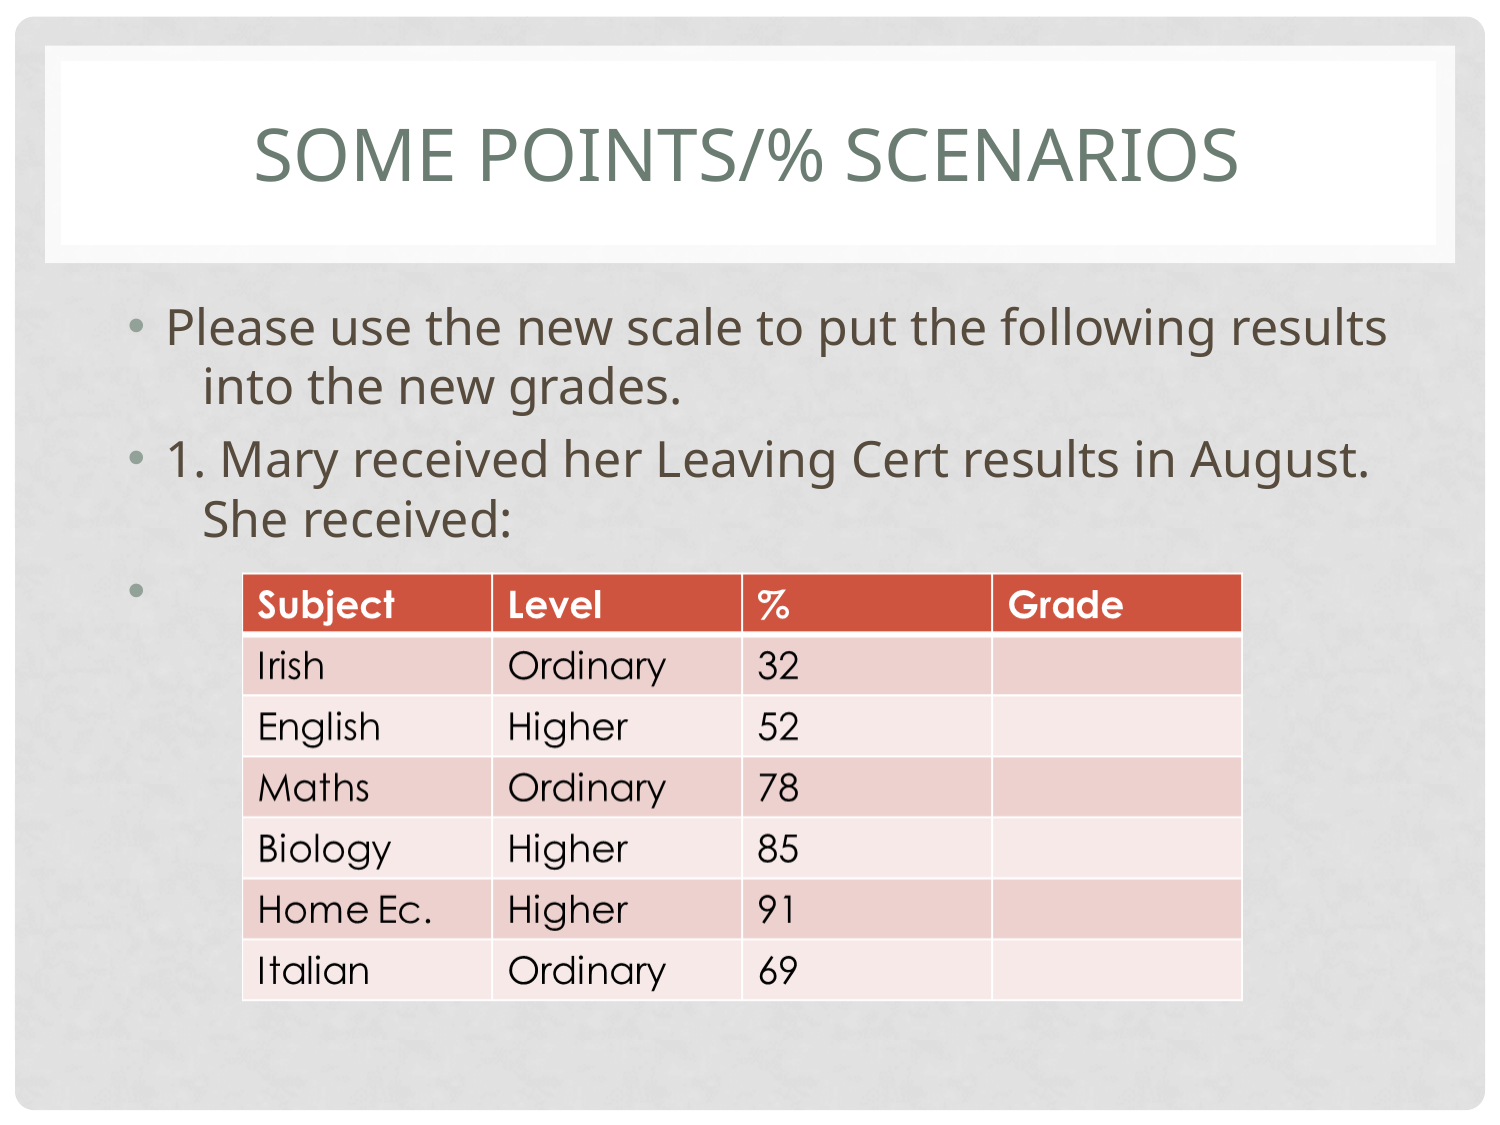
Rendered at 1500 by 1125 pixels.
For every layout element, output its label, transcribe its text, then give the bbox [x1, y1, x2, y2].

picture [242, 568, 1243, 1015]
list Please use the new scale to put the following results into the new grades. 1. Mary received her Leaving Cert results in August. She received: [75, 287, 1426, 1005]
title Some points/% Scenarios [69, 66, 1426, 238]
